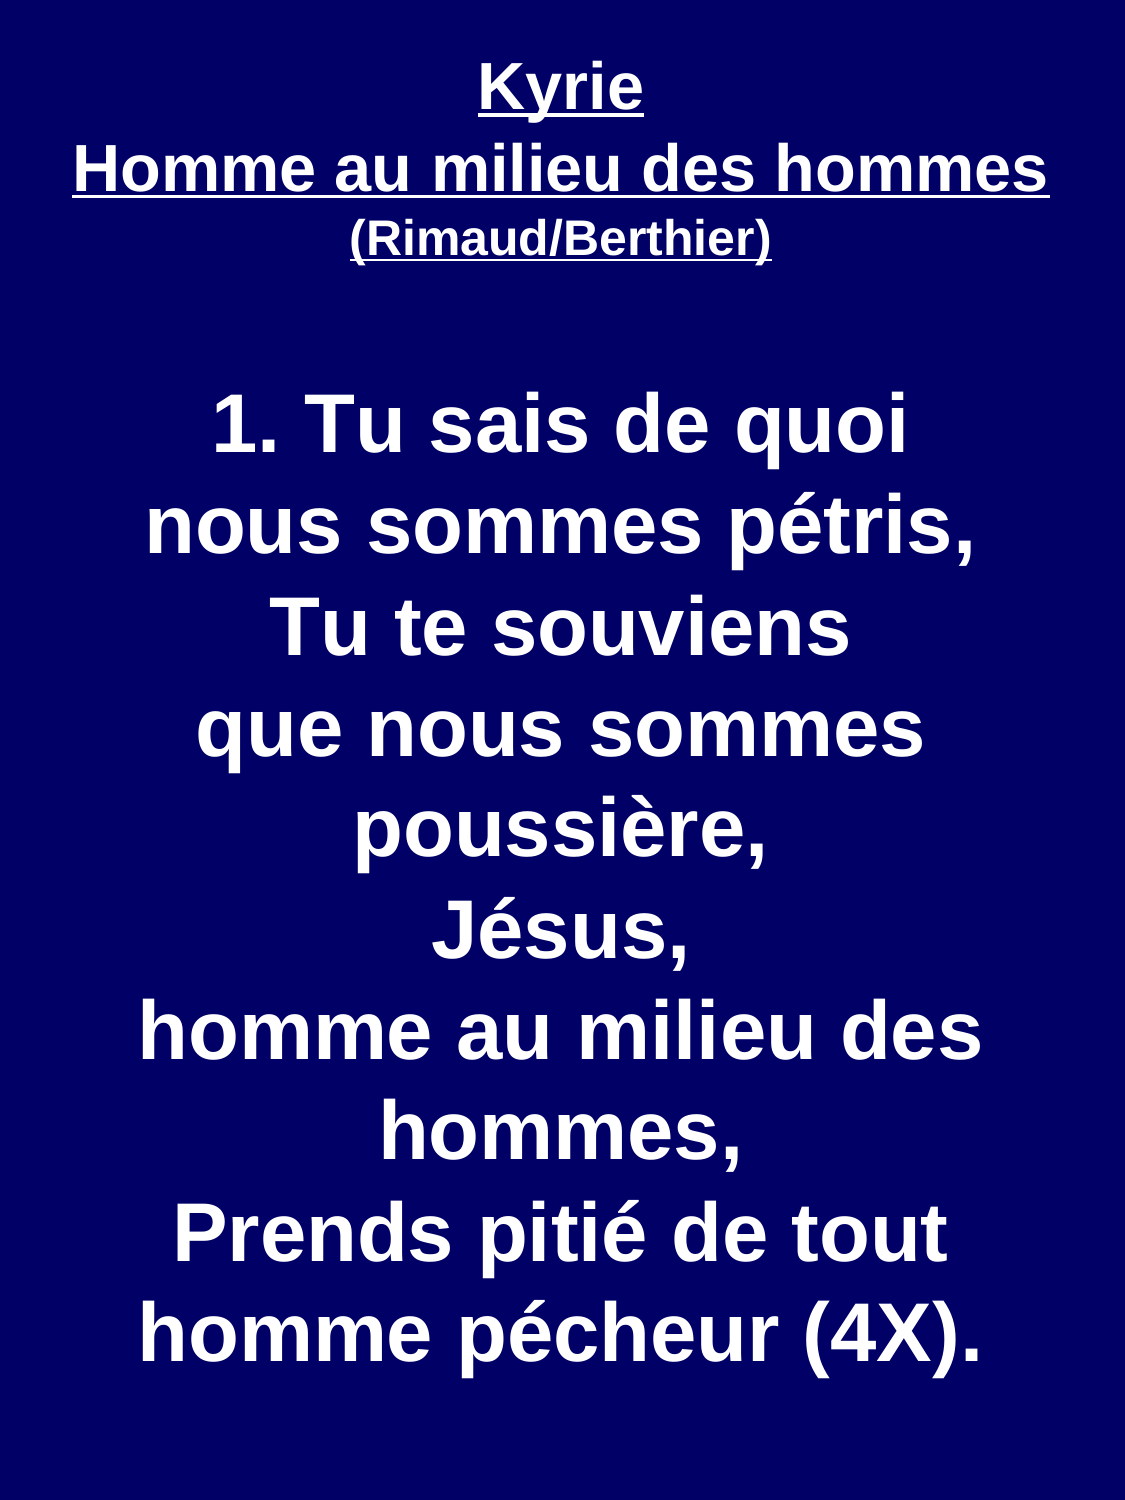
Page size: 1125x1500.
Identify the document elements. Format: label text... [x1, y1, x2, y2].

text_box Kyrie Homme au milieu des hommes (Rimaud/Berthier) 1. Tu sais de quoi nous sommes pétris, Tu te souviens que nous sommes poussière, Jésus, homme au milieu des hommes, Prends pitié de tout homme pécheur (4X). [11, 35, 1111, 1500]
